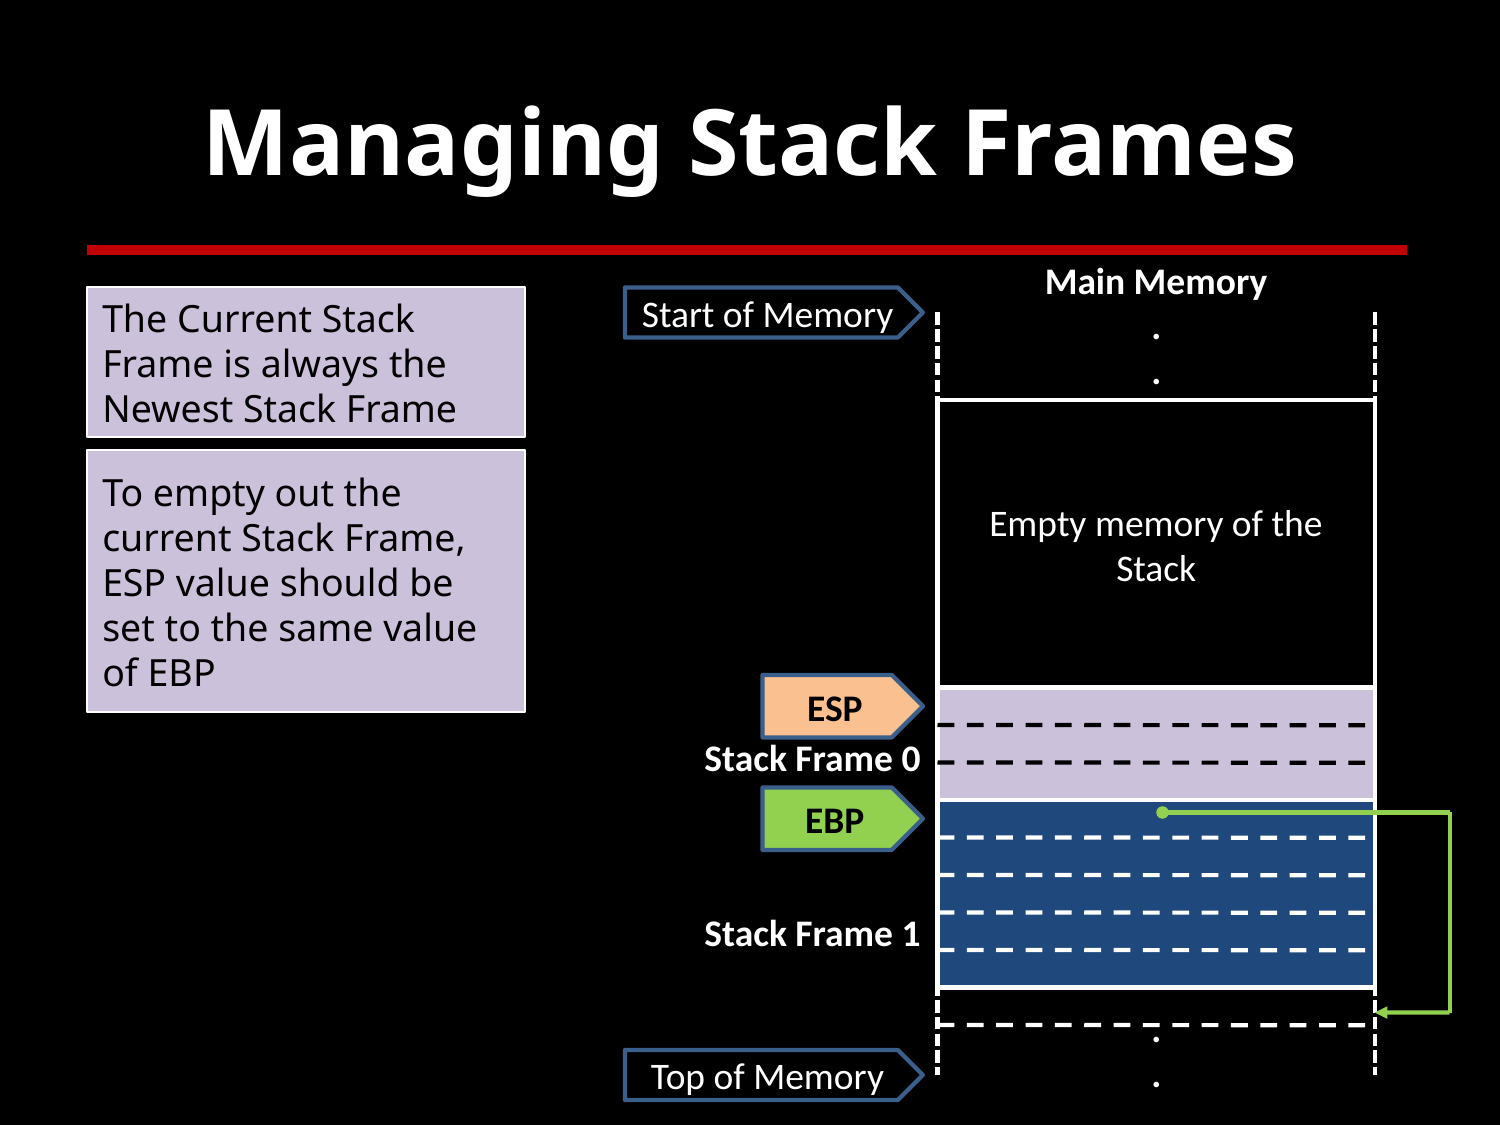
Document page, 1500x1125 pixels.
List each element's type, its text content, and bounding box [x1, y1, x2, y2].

text_box Top of Memory [624, 1050, 923, 1101]
text_box Empty memory of the Stack [937, 399, 1375, 687]
text_box To empty out the current Stack Frame, ESP value should be set to the same value of EBP [87, 450, 525, 713]
text_box EBP [762, 787, 923, 850]
text_box [937, 687, 1375, 988]
text_box ESP [762, 674, 923, 737]
title Managing Stack Frames [75, 45, 1425, 233]
text_box . . [937, 1012, 1375, 1088]
text_box Stack Frame 1 [687, 912, 938, 950]
text_box Stack Frame 0 [687, 737, 937, 775]
text_box Start of Memory [624, 287, 923, 338]
text_box Main Memory . . [937, 262, 1375, 388]
text_box The Current Stack Frame is always the Newest Stack Frame [87, 287, 525, 438]
